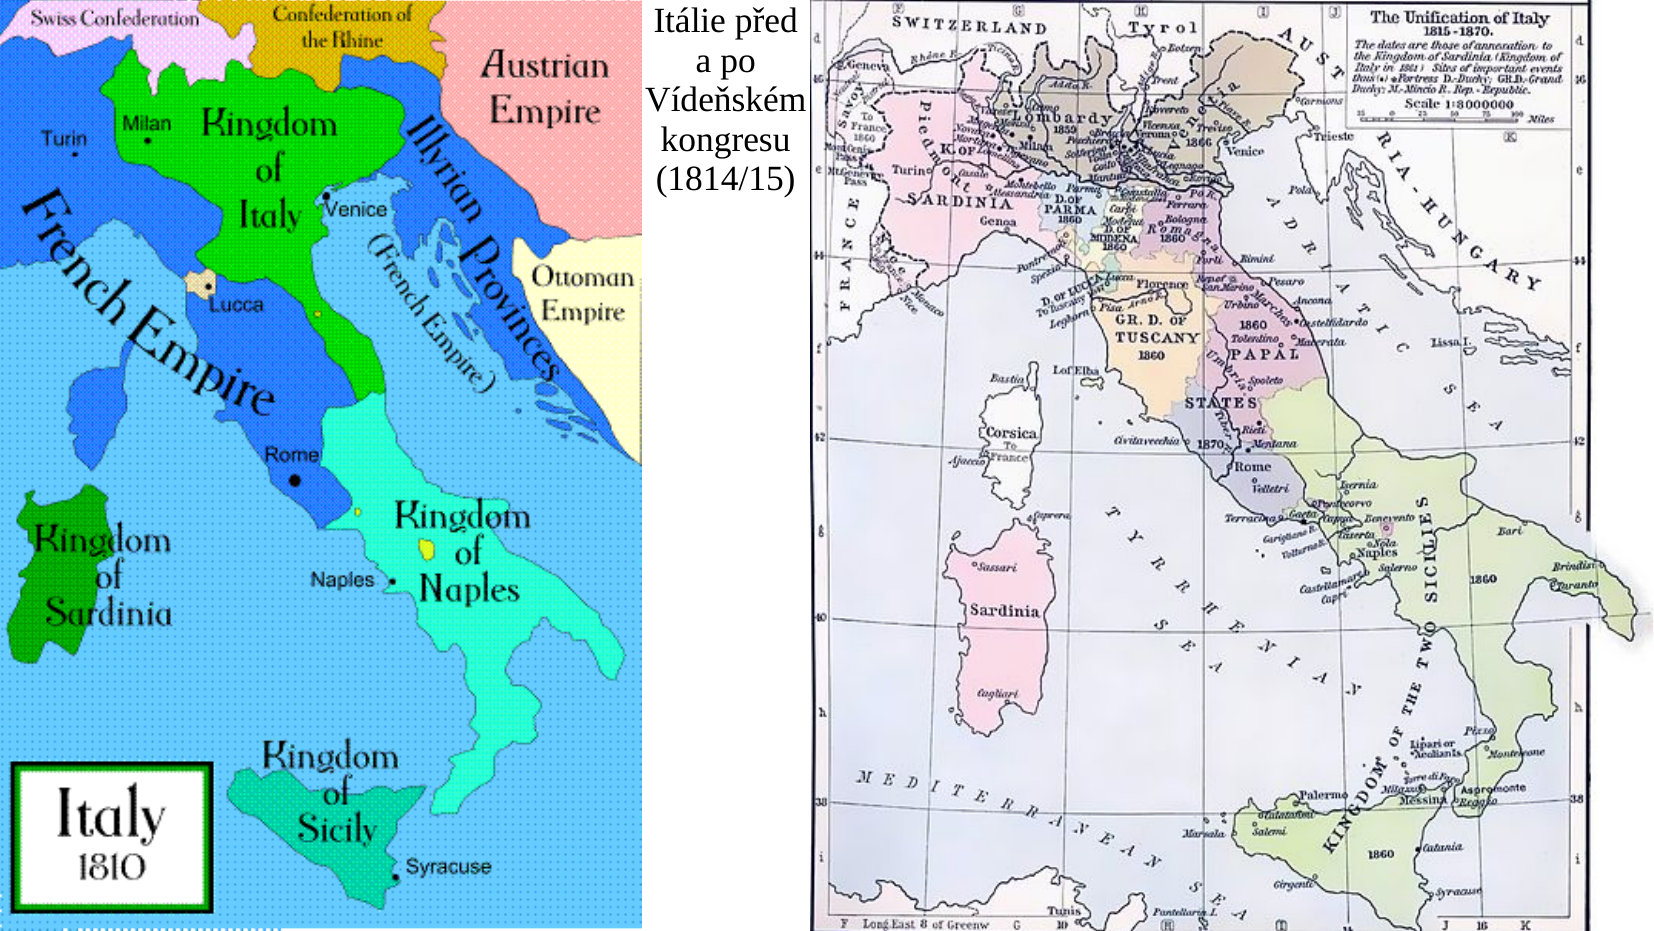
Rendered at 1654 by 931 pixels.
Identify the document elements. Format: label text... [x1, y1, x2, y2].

picture [810, 0, 1654, 931]
picture [0, 0, 642, 931]
list Itálie před a po Vídeňském kongresu (1814/15) [642, 0, 810, 931]
